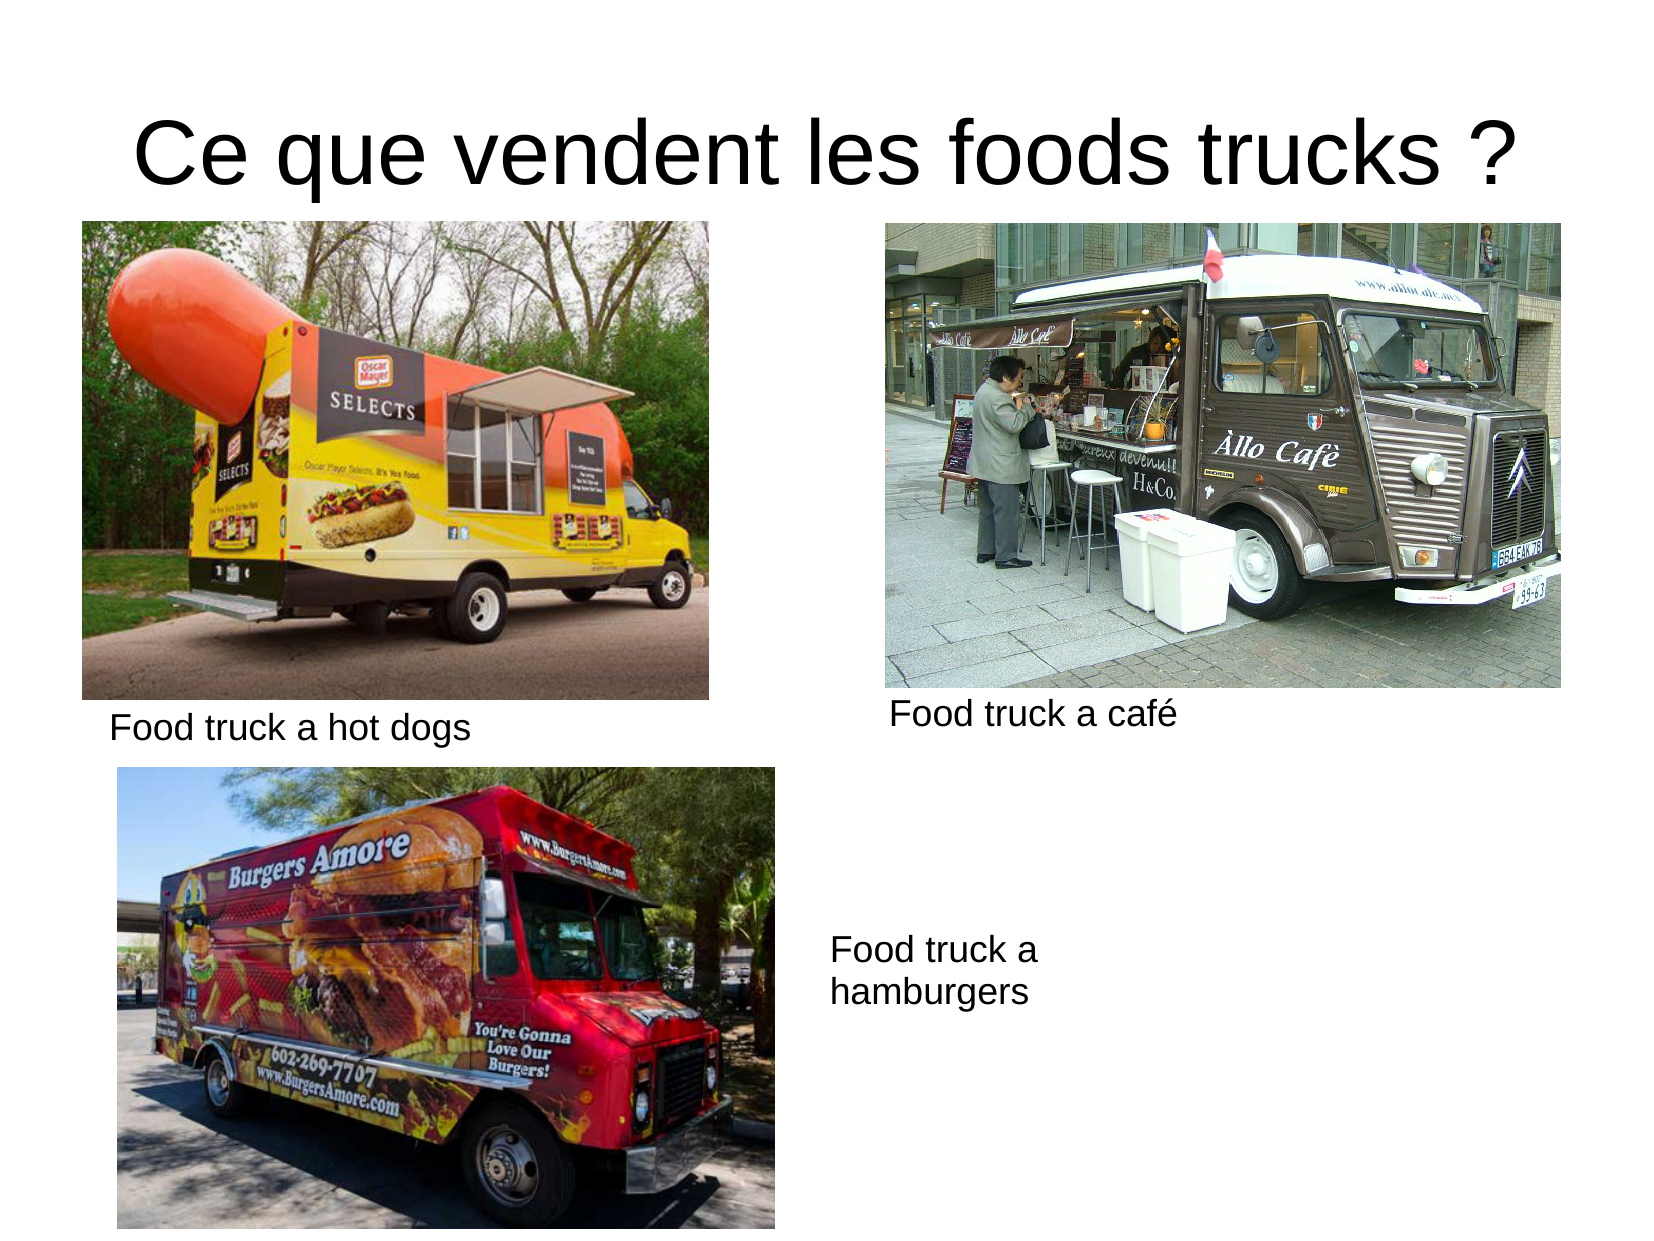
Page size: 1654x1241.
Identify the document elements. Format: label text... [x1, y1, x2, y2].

title Ce que vendent les foods trucks ? [82, 49, 1571, 257]
text_box Food truck a hamburgers [814, 921, 1134, 1021]
picture [82, 221, 709, 700]
text_box Food truck a café [874, 696, 1382, 742]
picture [838, 212, 1583, 696]
text_box Food truck a hot dogs [94, 700, 579, 756]
picture [117, 767, 815, 1230]
